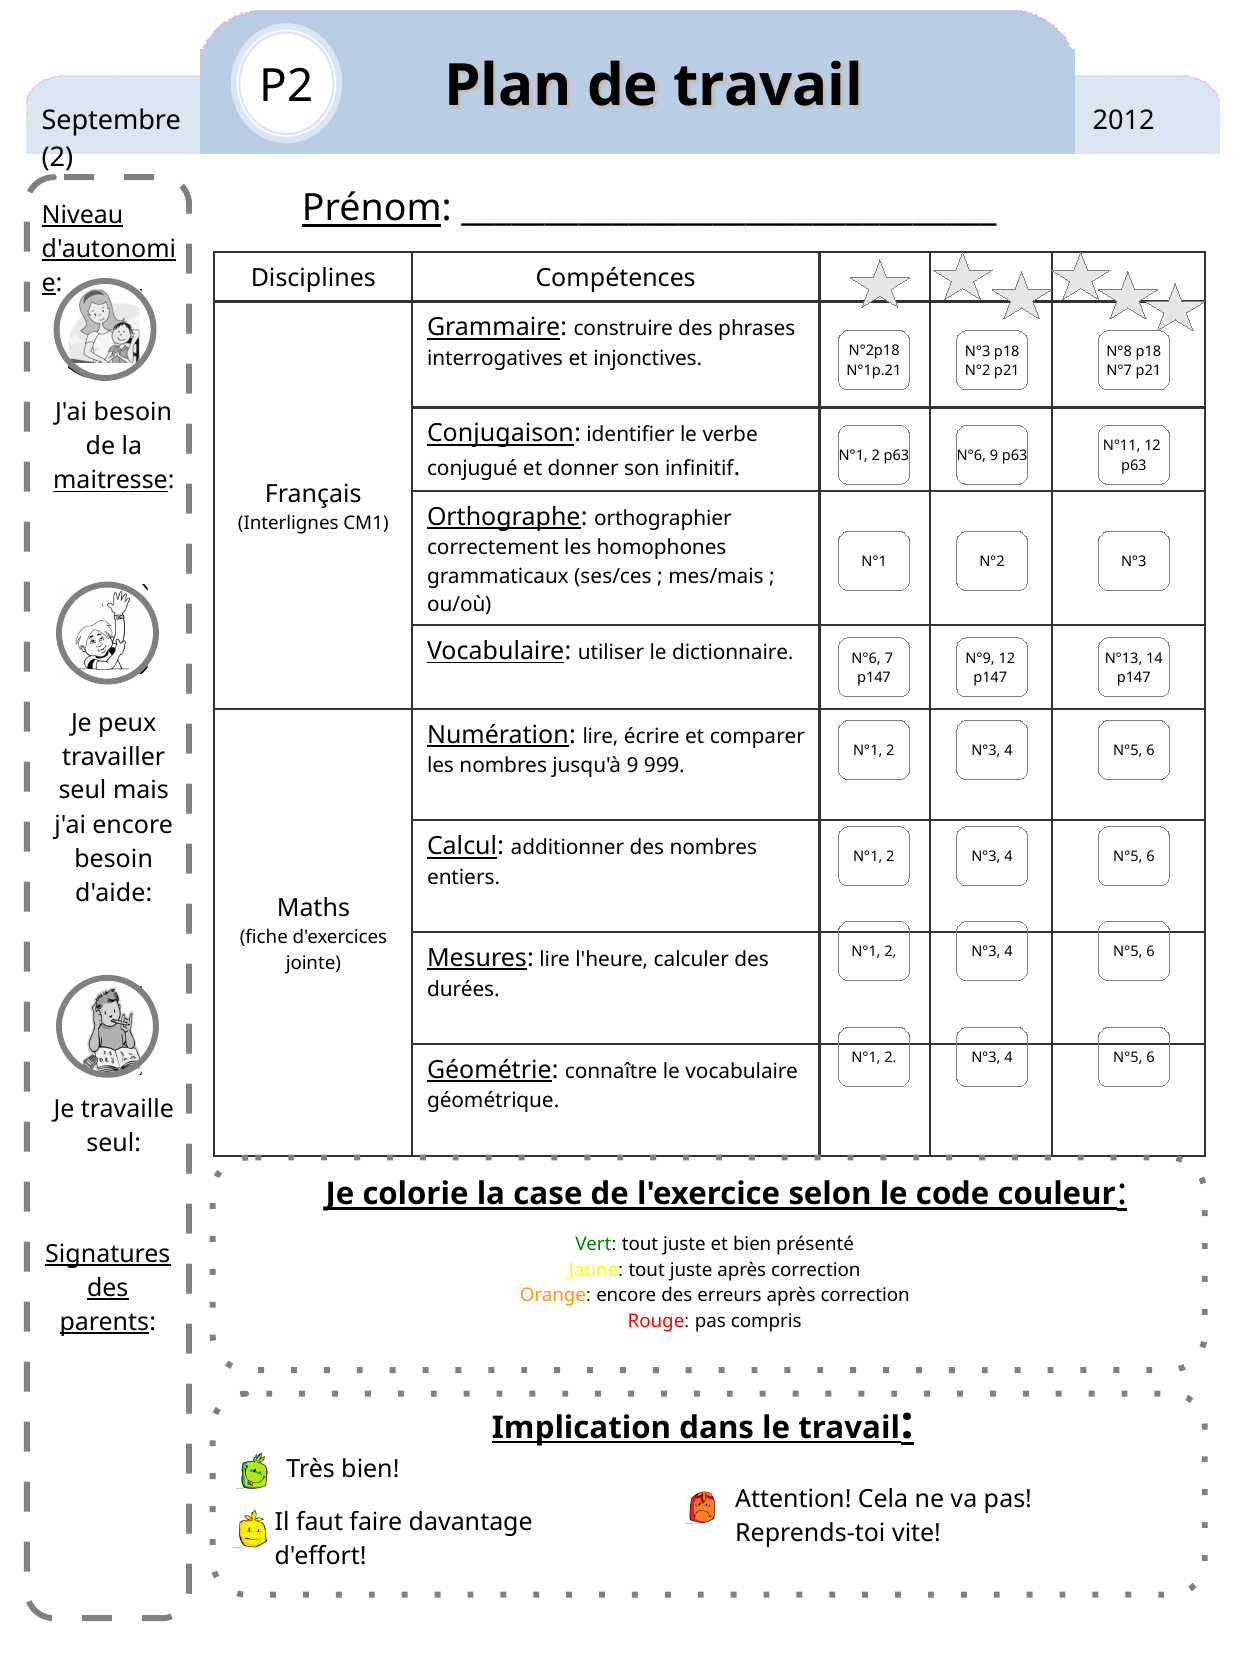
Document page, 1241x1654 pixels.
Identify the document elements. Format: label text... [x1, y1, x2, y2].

table_cell [821, 710, 929, 819]
text_box Je peux travailler seul mais j'ai encore besoin d'aide: [26, 696, 201, 891]
picture [127, 1066, 142, 1075]
table_cell Vocabulaire: utiliser le dictionnaire. [413, 626, 818, 708]
table_cell Maths (fiche d'exercices jointe) [215, 710, 411, 1155]
table_cell Français (Interlignes CM1) [215, 303, 411, 708]
table_cell Numération: lire, écrire et comparer les nombres jusqu'à 9 999. [413, 710, 818, 819]
table_header [1053, 253, 1079, 270]
text_box Je colorie la case de l'exercice selon le code couleur: [236, 1157, 1217, 1226]
text_box N°1, 2 p63 [838, 425, 910, 485]
text_box N°8 p18 N°7 p21 [1098, 330, 1170, 390]
picture [62, 588, 148, 674]
picture [59, 653, 75, 674]
text_box N°1, 2. [838, 1027, 910, 1087]
text_box N°1, 2 [838, 720, 910, 780]
table_header [1064, 289, 1098, 300]
table_cell Calcul: additionner des nombres entiers. [413, 821, 818, 931]
text_box N°5, 6 [1098, 826, 1170, 886]
text_box Prénom: ________________________________ [200, 173, 1099, 237]
text_box Signatures des parents: [26, 1228, 189, 1333]
text_box Je travaille seul: [26, 1083, 201, 1158]
text_box [1098, 271, 1158, 319]
table_cell [1053, 492, 1204, 624]
text_box N°9, 12 p147 [956, 637, 1028, 697]
text_box [992, 271, 1052, 319]
table_cell [821, 303, 929, 406]
table_cell [821, 626, 929, 708]
text_box N°3, 4 [956, 826, 1028, 886]
table_cell [931, 626, 1051, 708]
table_cell [931, 821, 1051, 931]
table_header [1053, 272, 1068, 300]
table_cell Mesures: lire l'heure, calculer des durées. [413, 933, 818, 1043]
table_cell Grammaire: construire des phrases interrogatives et injonctives. [413, 303, 818, 406]
text_box N°3 p18 N°2 p21 [956, 330, 1028, 390]
picture [126, 584, 148, 600]
table_cell [931, 1045, 1051, 1155]
text_box N°1, 2, [838, 921, 910, 981]
text_box N°2p18 N°1p.21 [838, 330, 910, 390]
text_box Attention! Cela ne va pas! Reprends-toi vite! [720, 1472, 1123, 1548]
text_box Niveau d'autonomie: [26, 188, 201, 264]
text_box Plan de travail [401, 35, 922, 142]
text_box N°1, 2 [838, 826, 910, 886]
picture [685, 1488, 720, 1524]
picture [236, 1452, 271, 1489]
table_cell [931, 492, 1051, 624]
table_header [946, 289, 980, 300]
table_header [931, 253, 961, 300]
table_cell Géométrie: connaître le vocabulaire géométrique. [413, 1045, 818, 1155]
table_cell [1053, 821, 1204, 931]
text_box [850, 259, 910, 308]
text_box N°5, 6 [1098, 720, 1170, 780]
text_box 2012 [1077, 93, 1220, 154]
text_box N°3, 4 [956, 720, 1028, 780]
table_header [1037, 291, 1051, 300]
table_cell [821, 1045, 929, 1155]
picture [125, 367, 142, 378]
picture [59, 584, 89, 613]
picture [233, 1509, 259, 1548]
table_cell [1053, 710, 1204, 819]
table_cell [931, 409, 1051, 490]
table_cell [821, 492, 929, 624]
table_header Compétences [413, 253, 818, 300]
table_header [964, 253, 1051, 300]
text_box Il faut faire davantage d'effort! [259, 1496, 638, 1571]
text_box N°3, 4 [956, 1027, 1028, 1087]
text_box [1051, 252, 1111, 300]
table_cell [821, 821, 929, 931]
picture [68, 289, 142, 374]
text_box N°5, 6 [1098, 1027, 1170, 1087]
text_box N°13, 14 p147 [1098, 637, 1170, 697]
table_cell [931, 710, 1051, 819]
table_cell [1053, 409, 1204, 490]
table_cell Orthographe: orthographier correctement les homophones grammaticaux (ses/ces ; mes/mais ; ou/où) [413, 492, 818, 624]
picture [82, 986, 142, 1071]
text_box Vert: tout juste et bien présenté Jaune: tout juste après correction Orange: encore des erreurs après correction Rouge: pas compris [307, 1223, 1123, 1366]
table_cell [931, 303, 1051, 406]
text_box Très bien! [271, 1443, 485, 1489]
table_cell [821, 933, 929, 1043]
table_header [821, 253, 929, 300]
text_box [1145, 283, 1205, 331]
table_header [1082, 253, 1204, 300]
text_box N°2 [956, 531, 1028, 591]
text_box N°3 [1098, 531, 1170, 591]
text_box J'ai besoin de la maitresse: [26, 386, 201, 491]
text_box N°6, 7 p147 [838, 637, 910, 697]
table_cell [1053, 626, 1204, 708]
table_cell [1053, 933, 1204, 1043]
text_box N°3, 4 [956, 921, 1028, 981]
table_cell [1053, 303, 1204, 406]
text_box Implication dans le travail: [271, 1381, 1134, 1456]
picture [140, 666, 148, 674]
text_box Septembre (2) [26, 93, 201, 154]
table_cell Conjugaison: identifier le verbe conjugué et donner son infinitif. [413, 409, 818, 490]
text_box N°5, 6 [1098, 921, 1170, 981]
table_cell [821, 409, 929, 490]
picture [26, 10, 1220, 154]
text_box N°6, 9 p63 [956, 425, 1028, 485]
text_box N°11, 12 p63 [1098, 425, 1170, 485]
picture [68, 367, 85, 378]
table_cell [931, 933, 1051, 1043]
text_box [933, 252, 993, 300]
text_box N°1 [838, 531, 910, 591]
table_cell [1053, 1045, 1204, 1155]
table_header Disciplines [215, 253, 411, 300]
